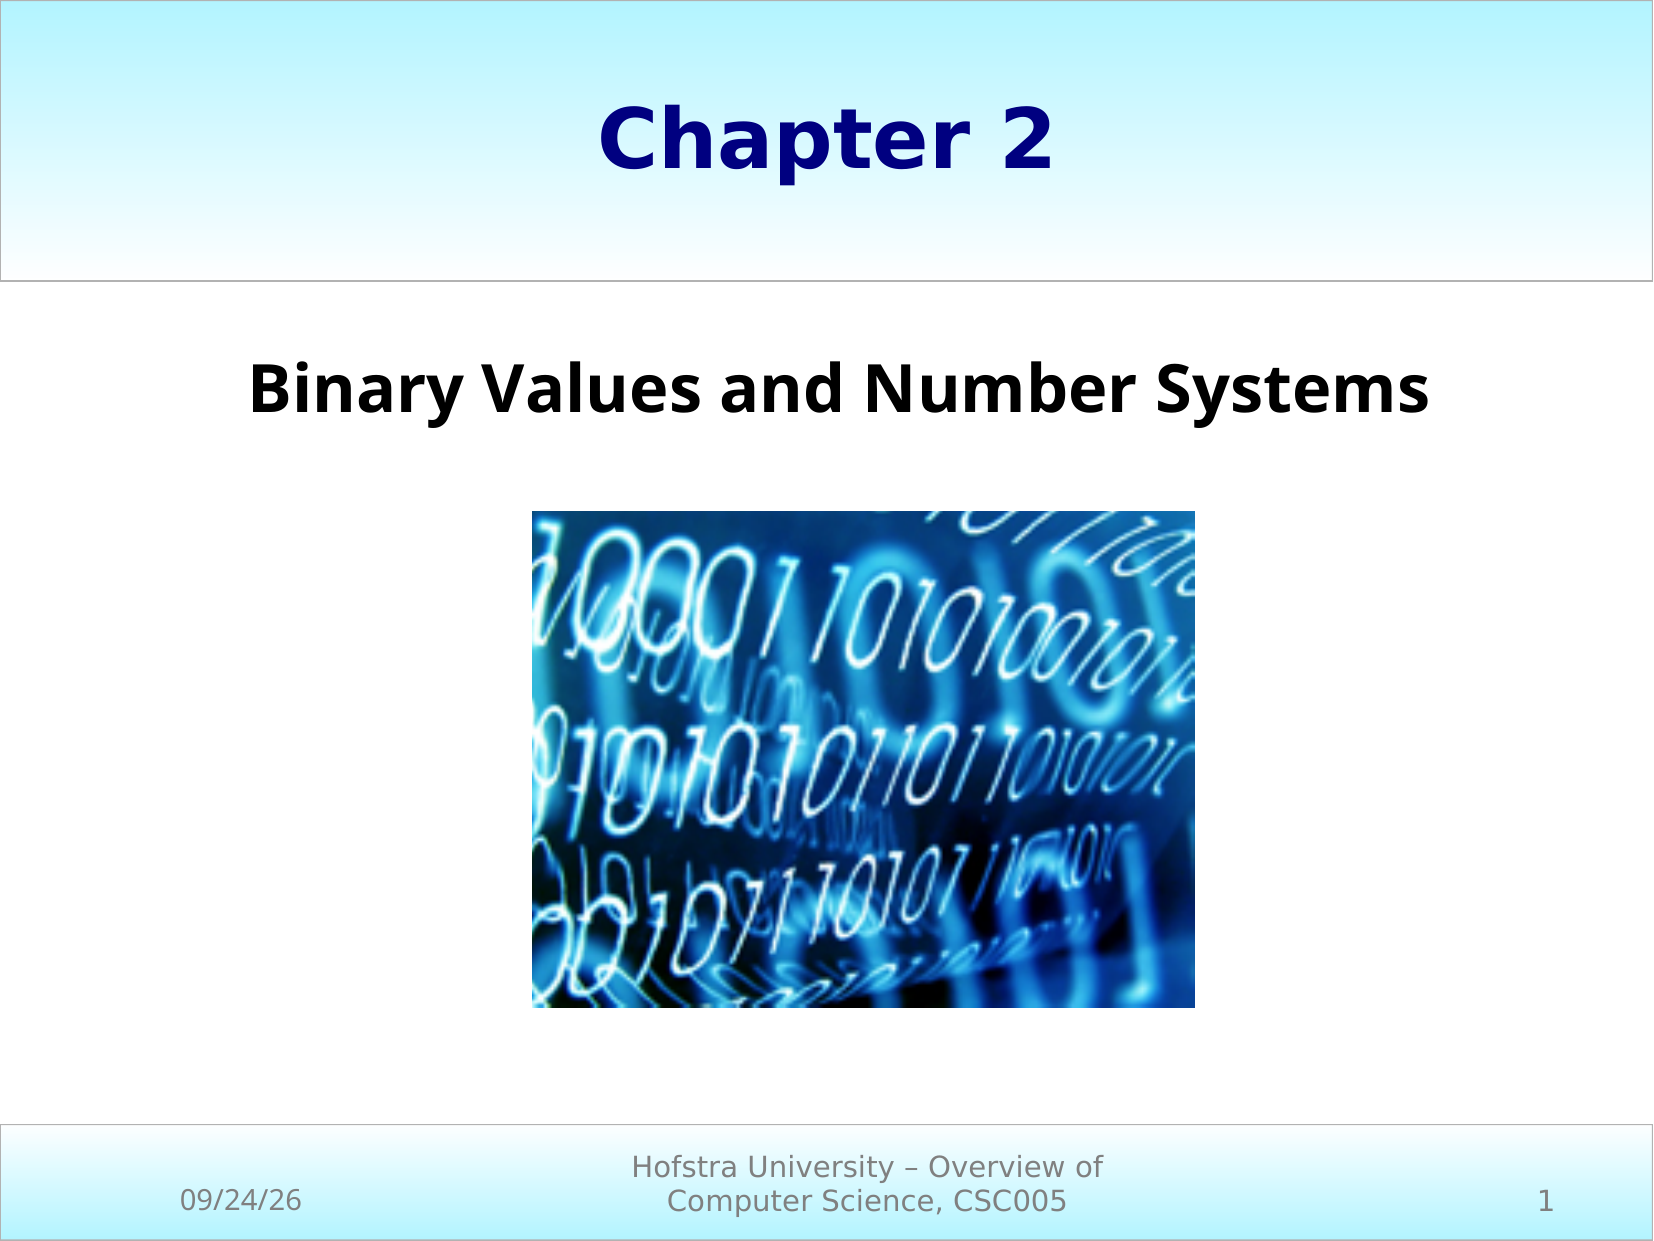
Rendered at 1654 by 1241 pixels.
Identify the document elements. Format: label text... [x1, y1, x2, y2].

picture [532, 511, 1195, 1008]
subtitle Binary Values and Number Systems [136, 300, 1542, 474]
title Chapter 2 [78, 77, 1576, 203]
